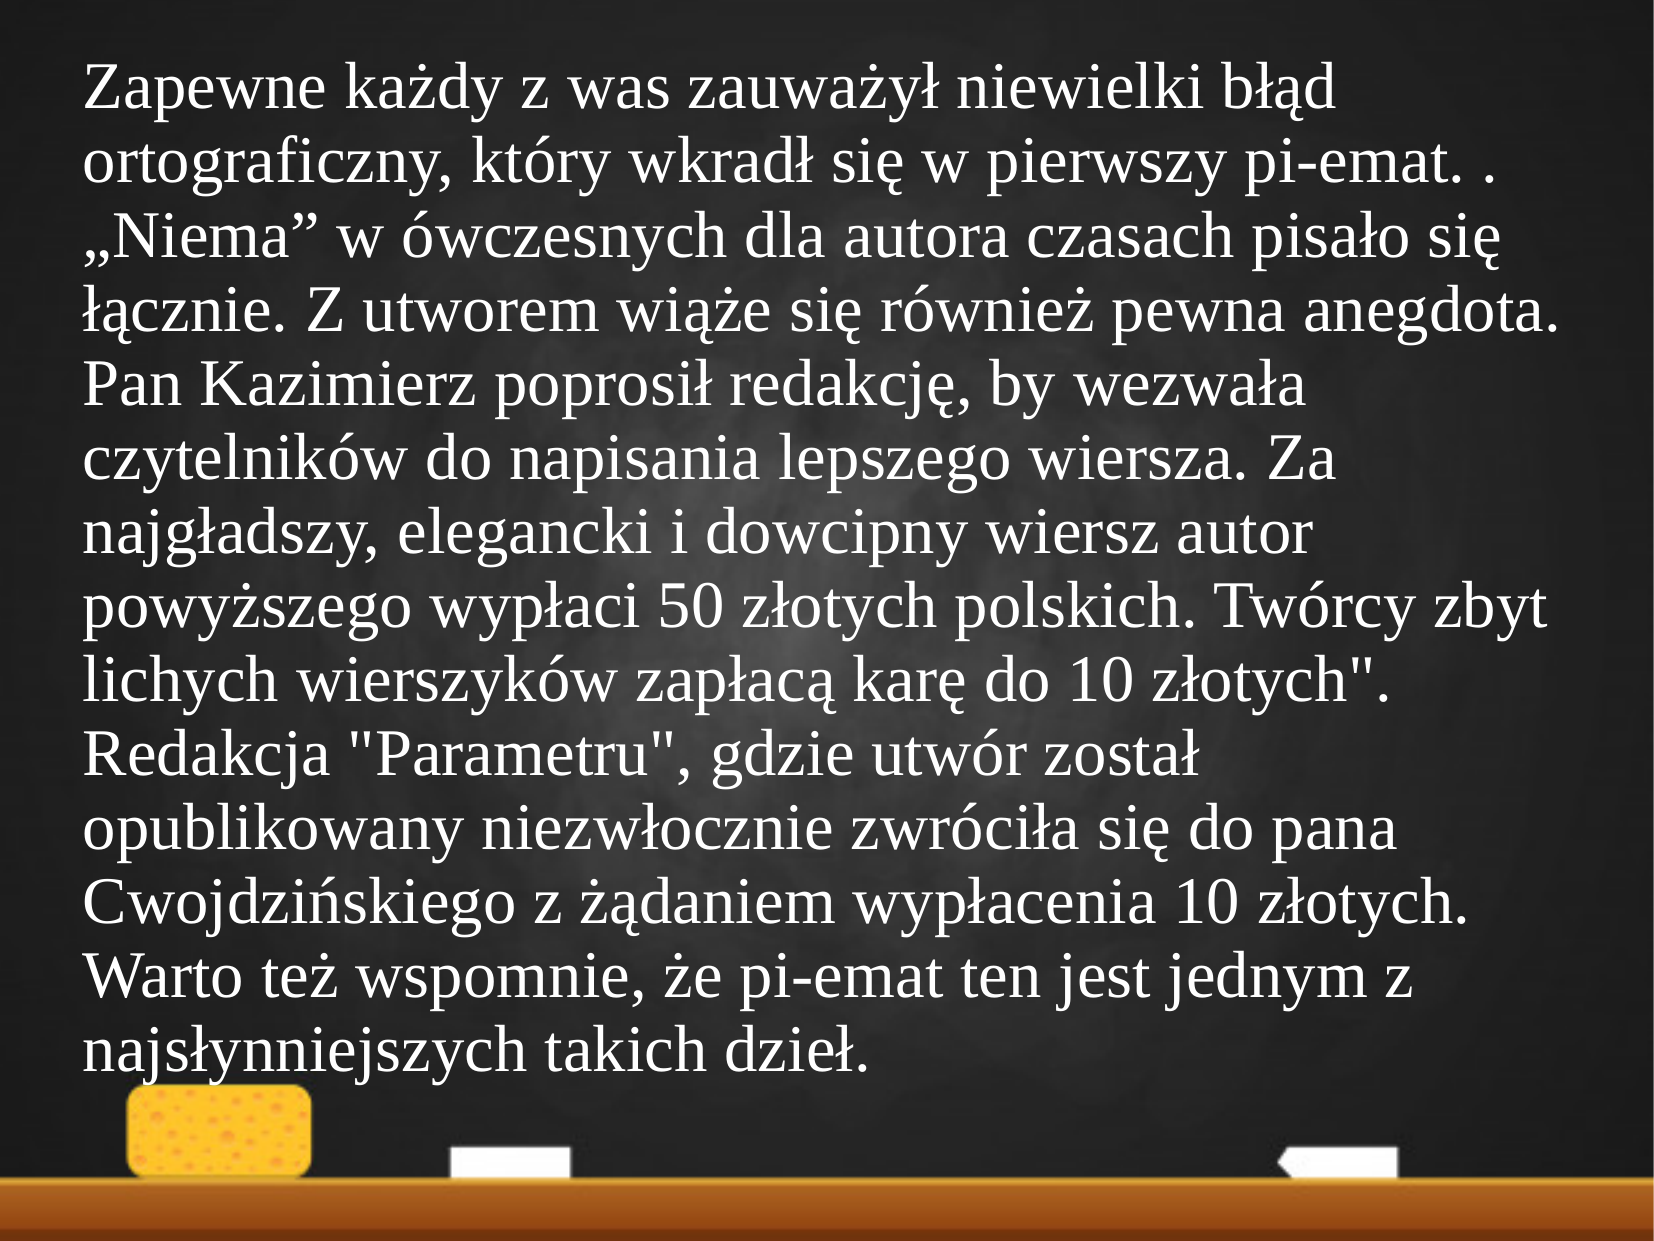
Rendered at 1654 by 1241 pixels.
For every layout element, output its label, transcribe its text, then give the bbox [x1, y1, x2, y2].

subtitle Zapewne każdy z was zauważył niewielki błąd ortograficzny, który wkradł się w pierwszy pi-emat. . „Niema” w ówczesnych dla autora czasach pisało się łącznie. Z utworem wiąże się również pewna anegdota. Pan Kazimierz poprosił redakcję, by wezwała czytelników do napisania lepszego wiersza. Za najgładszy, elegancki i dowcipny wiersz autor powyższego wypłaci 50 złotych polskich. Twórcy zbyt lichych wierszyków zapłacą karę do 10 złotych". Redakcja "Parametru", gdzie utwór został opublikowany niezwłocznie zwróciła się do pana Cwojdzińskiego z żądaniem wypłacenia 10 złotych. Warto też wspomnie, że pi-emat ten jest jednym z najsłynniejszych takich dzieł. [82, 49, 1571, 1109]
picture [0, 0, 1654, 1241]
